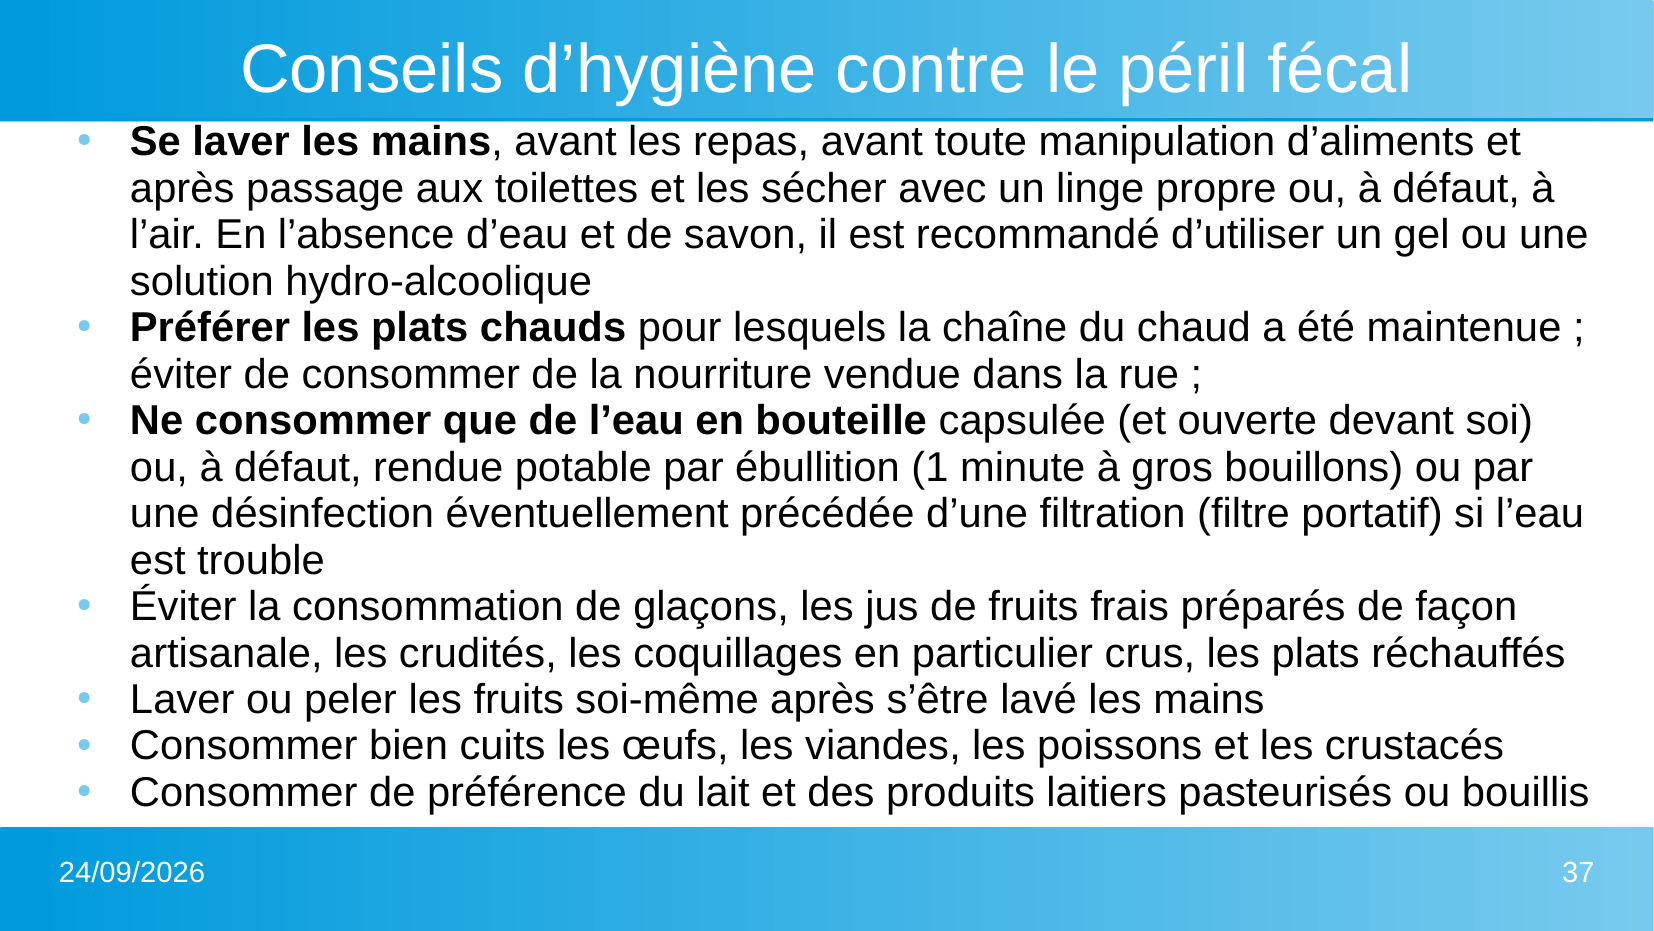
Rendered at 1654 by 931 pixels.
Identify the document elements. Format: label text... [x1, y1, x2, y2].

list Se laver les mains, avant les repas, avant toute manipulation d’aliments et après passage aux toilettes et les sécher avec un linge propre ou, à défaut, à l’air. En l’absence d’eau et de savon, il est recommandé d’utiliser un gel ou une solution hydro-alcoolique Préférer les plats chauds pour lesquels la chaîne du chaud a été maintenue ; éviter de consommer de la nourriture vendue dans la rue ; Ne consommer que de l’eau en bouteille capsulée (et ouverte devant soi) ou, à défaut, rendue potable par ébullition (1 minute à gros bouillons) ou par une désinfection éventuellement précédée d’une filtration (filtre portatif) si l’eau est trouble Éviter la consommation de glaçons, les jus de fruits frais préparés de façon artisanale, les crudités, les coquillages en particulier crus, les plats réchauffés Laver ou peler les fruits soi-même après s’être lavé les mains Consommer bien cuits les œufs, les viandes, les poissons et les crustacés Consommer de préférence du lait et des produits laitiers pasteurisés ou bouillis [59, 118, 1595, 739]
title Conseils d’hygiène contre le péril fécal [59, 29, 1595, 108]
